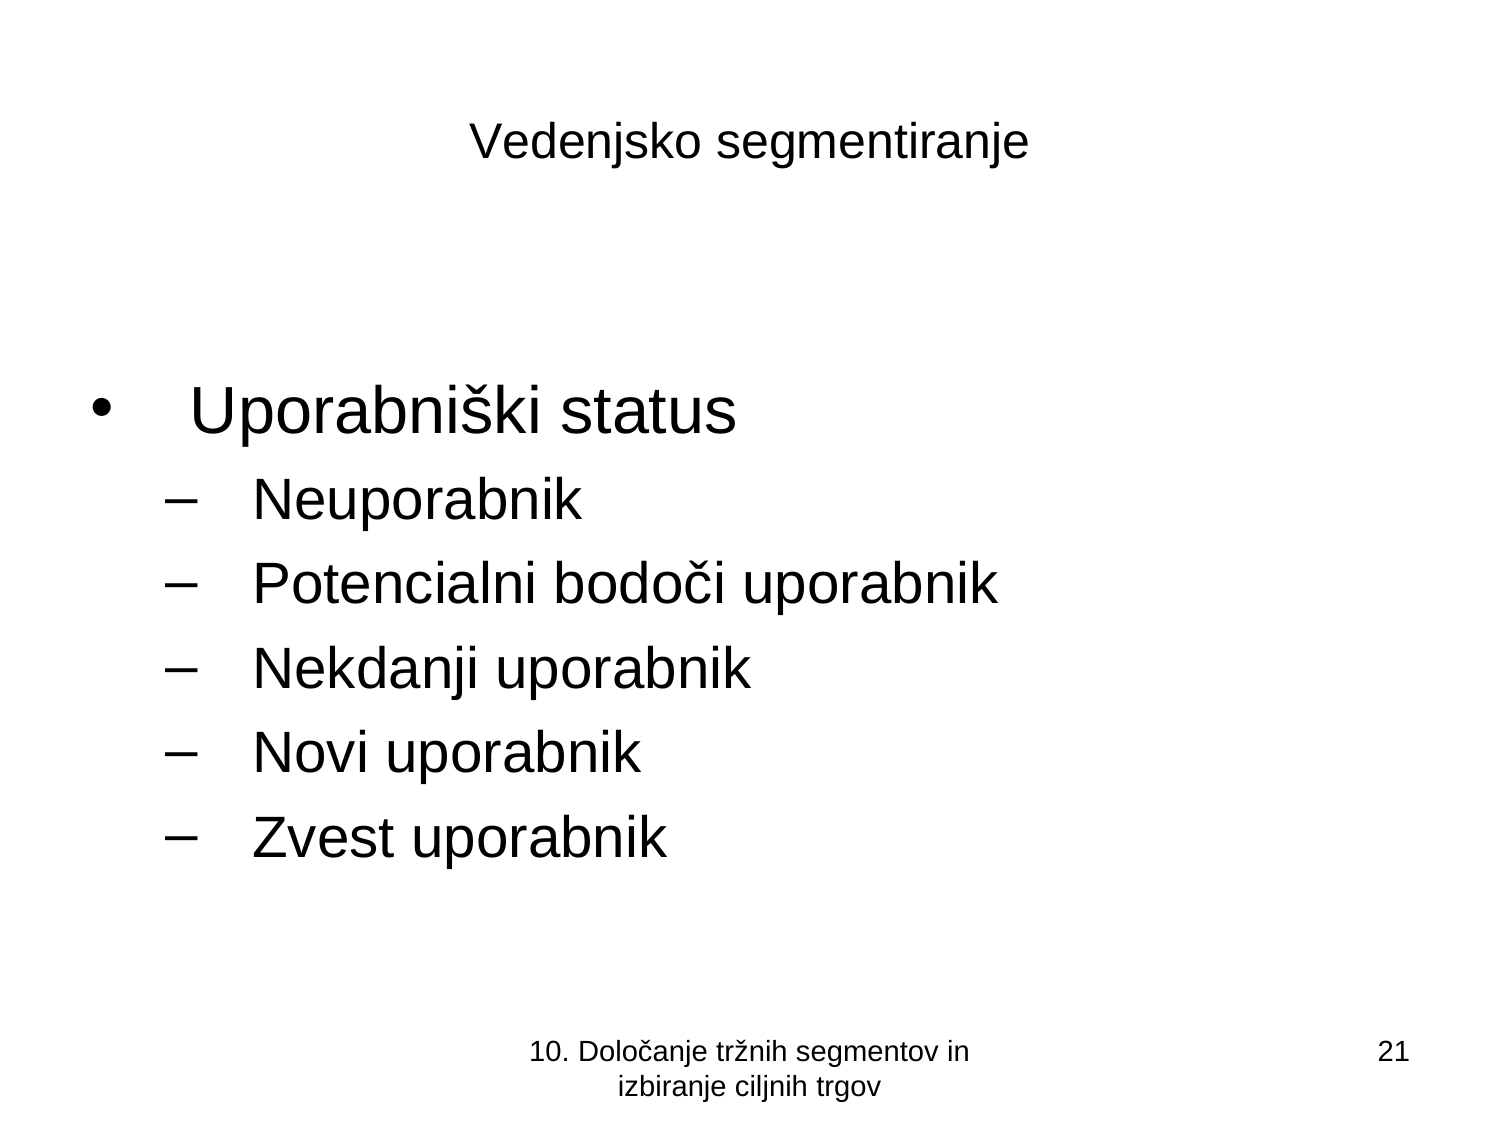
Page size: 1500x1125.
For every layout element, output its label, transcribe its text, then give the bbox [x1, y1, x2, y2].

title Vedenjsko segmentiranje [75, 45, 1426, 233]
list Uporabniški status Neuporabnik Potencialni bodoči uporabnik Nekdanji uporabnik Novi uporabnik Zvest uporabnik [75, 262, 1426, 1125]
